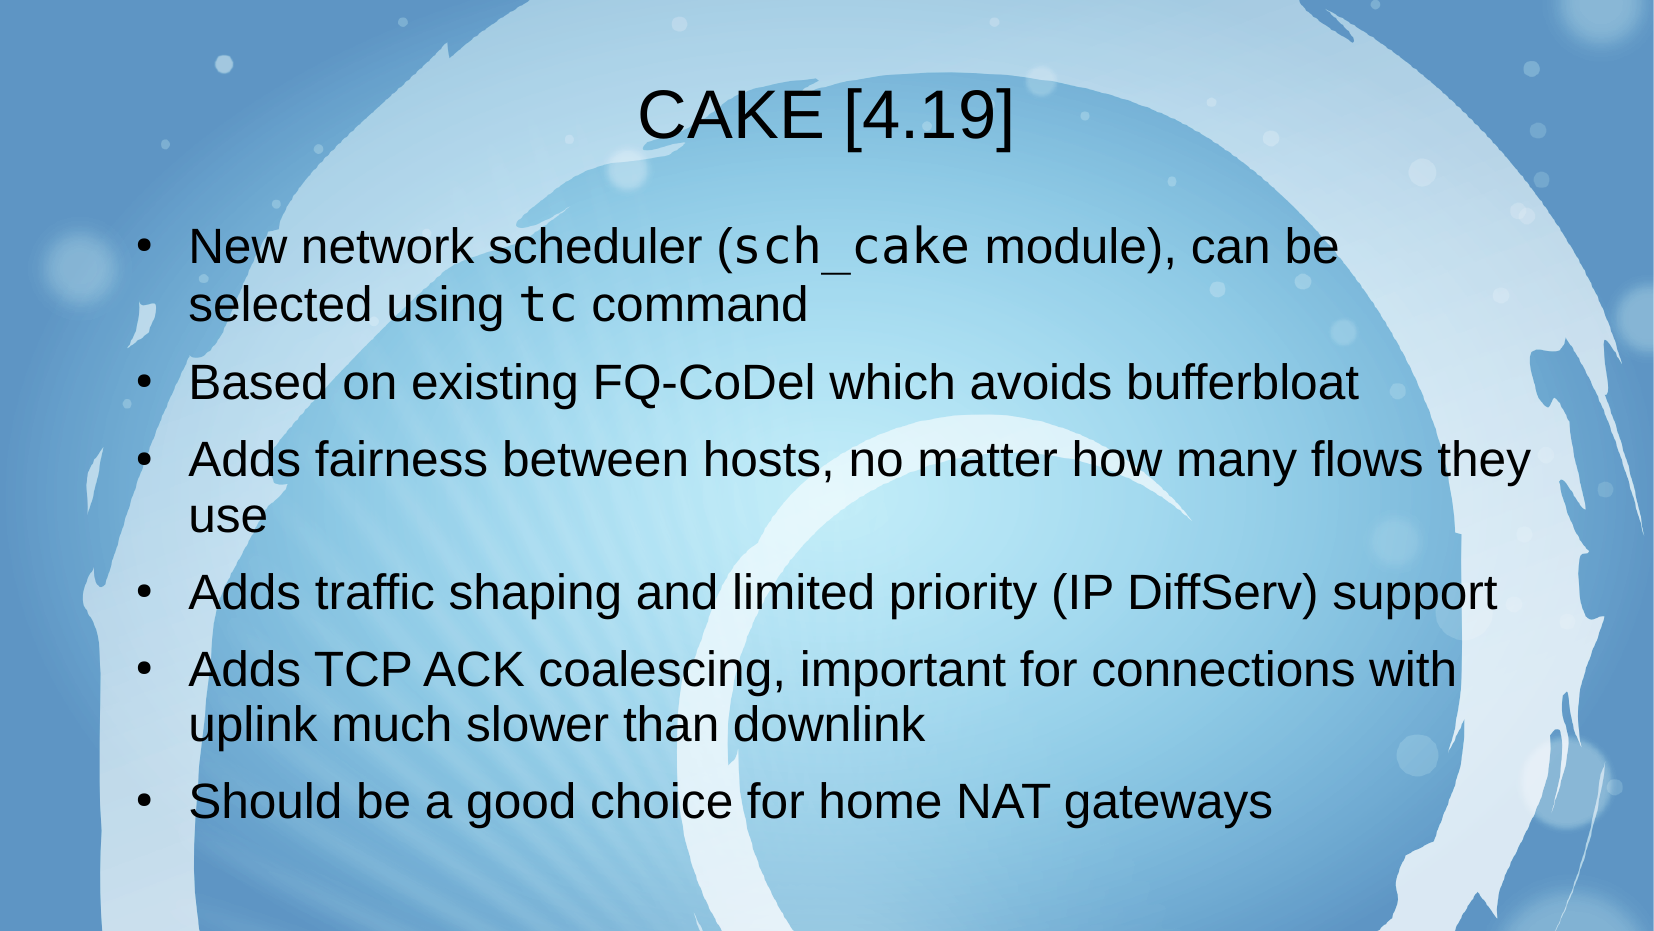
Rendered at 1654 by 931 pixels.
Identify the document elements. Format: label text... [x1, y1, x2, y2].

picture [0, 0, 1654, 931]
list New network scheduler (sch_cake module), can be selected using tc command Based on existing FQ-CoDel which avoids bufferbloat Adds fairness between hosts, no matter how many flows they use Adds traffic shaping and limited priority (IP DiffServ) support Adds TCP ACK coalescing, important for connections with uplink much slower than downlink Should be a good choice for home NAT gateways [118, 217, 1536, 832]
title CAKE [4.19] [118, 37, 1536, 193]
